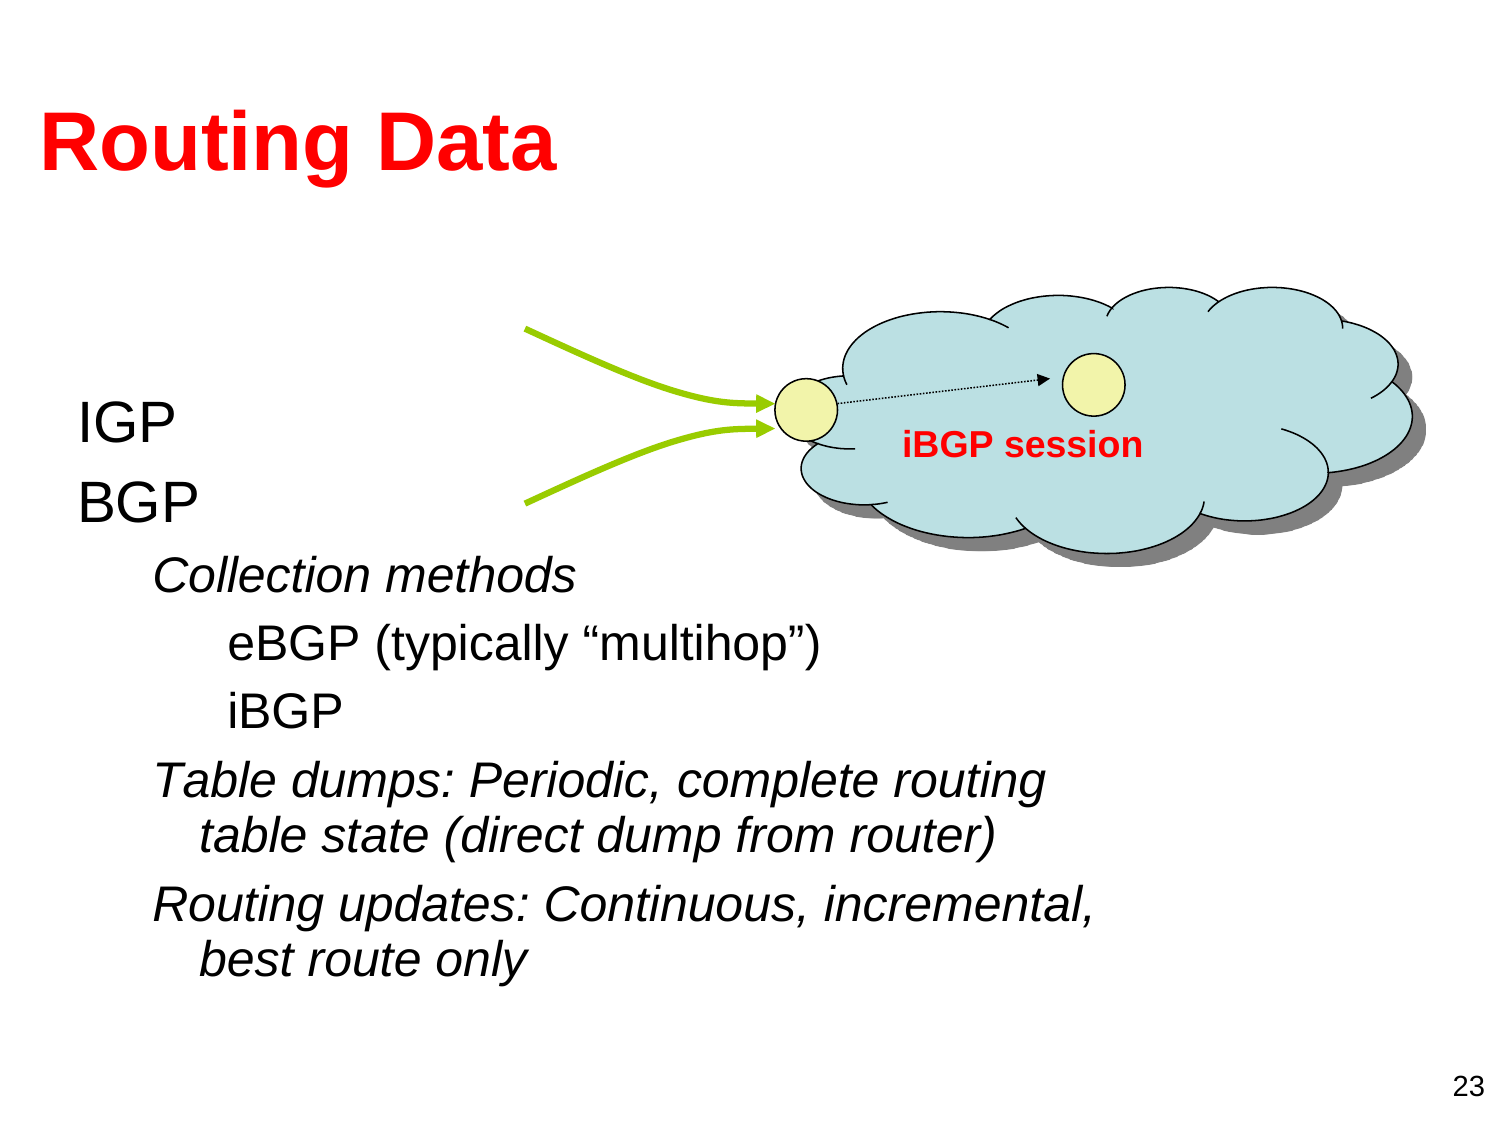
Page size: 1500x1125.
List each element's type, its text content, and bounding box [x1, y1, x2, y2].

title Routing Data [24, 47, 1463, 236]
text_box iBGP session [887, 416, 1176, 474]
text_box [774, 287, 1413, 554]
list IGP BGP Collection methods eBGP (typically “multihop”) iBGP Table dumps: Periodic, complete routing table state (direct dump from router) Routing updates: Continuous, incremental, best route only [62, 382, 1126, 1125]
